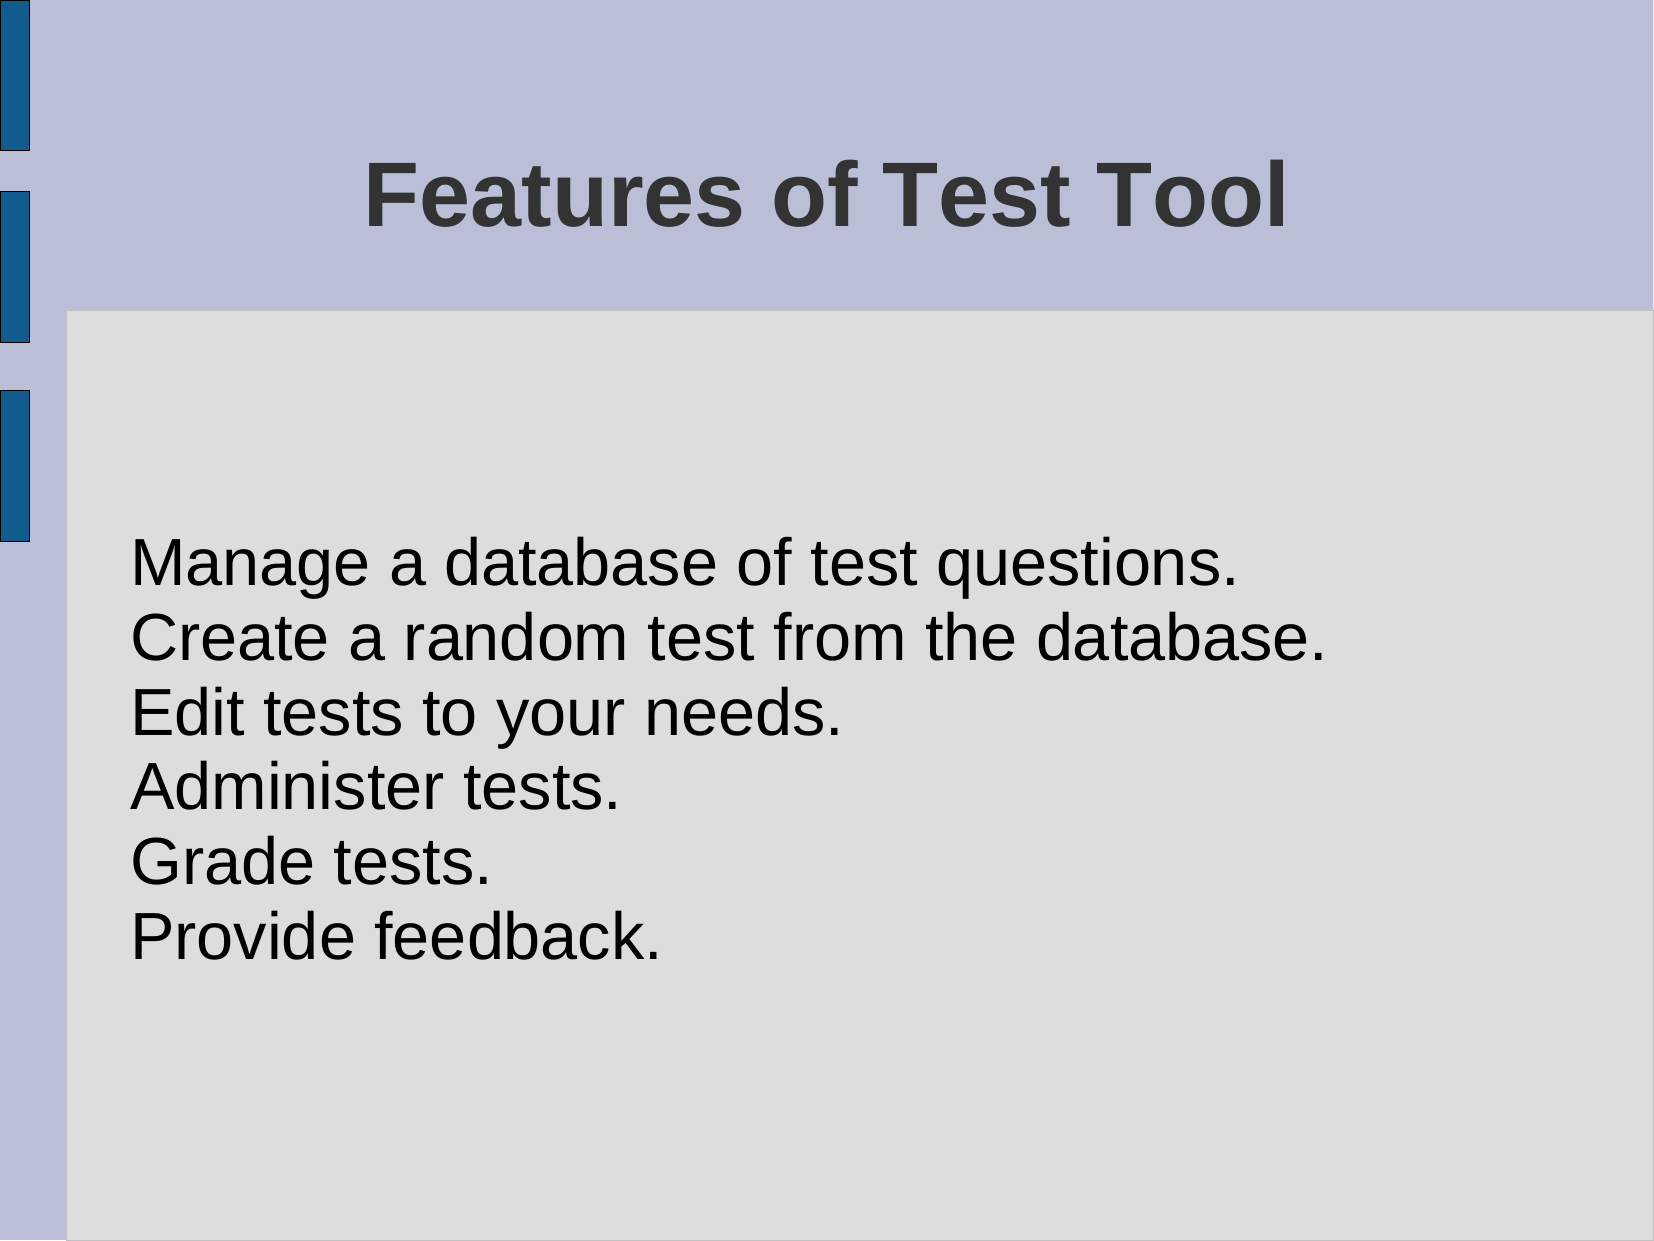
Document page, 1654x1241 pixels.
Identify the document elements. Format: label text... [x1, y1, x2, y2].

list Manage a database of test questions. Create a random test from the database. Edit tests to your needs. Administer tests. Grade tests. Provide feedback. [112, 525, 1525, 1006]
title Features of Test Tool [121, 91, 1534, 299]
